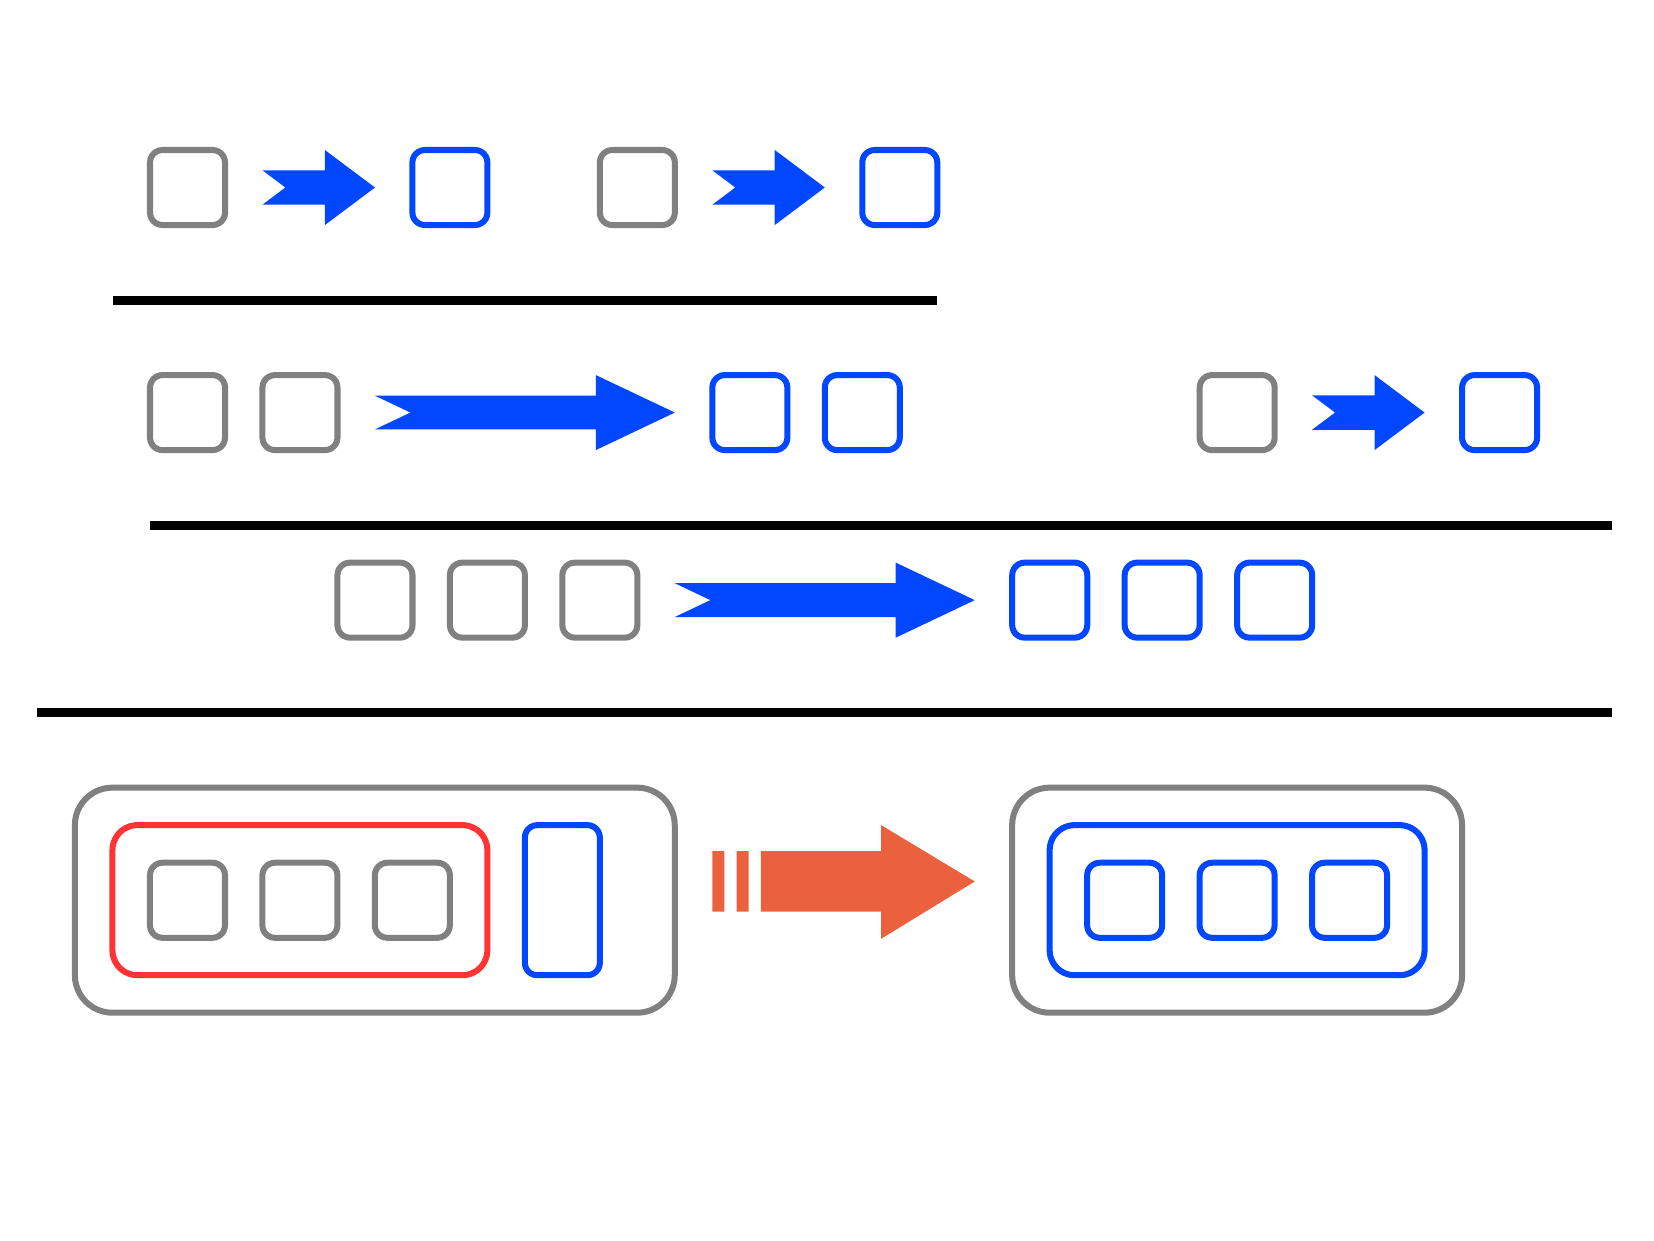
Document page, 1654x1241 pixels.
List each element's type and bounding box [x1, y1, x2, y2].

text_box [1312, 375, 1425, 451]
text_box [374, 375, 675, 451]
text_box [760, 825, 975, 939]
text_box [674, 562, 975, 638]
text_box [712, 150, 825, 226]
text_box [712, 851, 725, 912]
text_box [736, 851, 749, 912]
text_box [262, 150, 375, 226]
